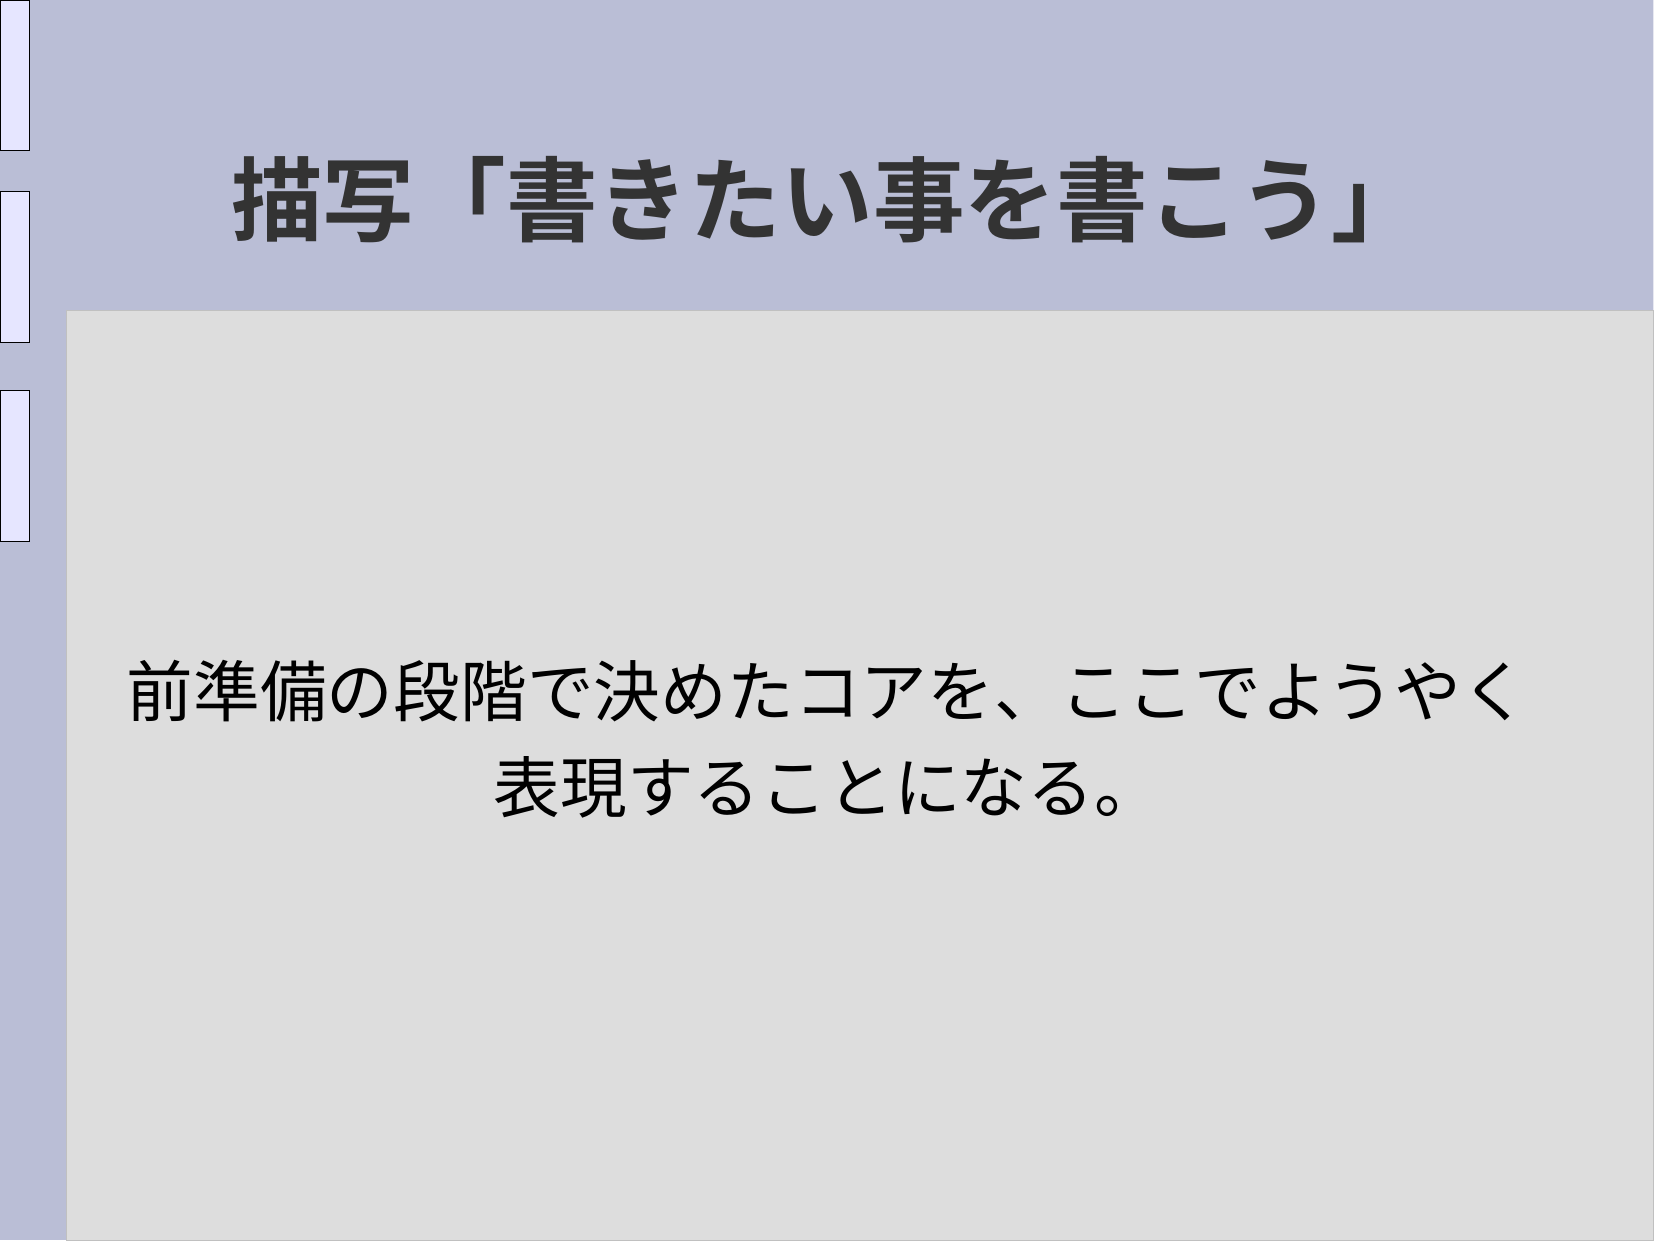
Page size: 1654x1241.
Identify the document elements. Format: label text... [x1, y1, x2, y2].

title 描写「書きたい事を書こう」 [121, 91, 1534, 299]
subtitle 前準備の段階で決めたコアを、ここでようやく表現することになる。 [121, 344, 1534, 1127]
